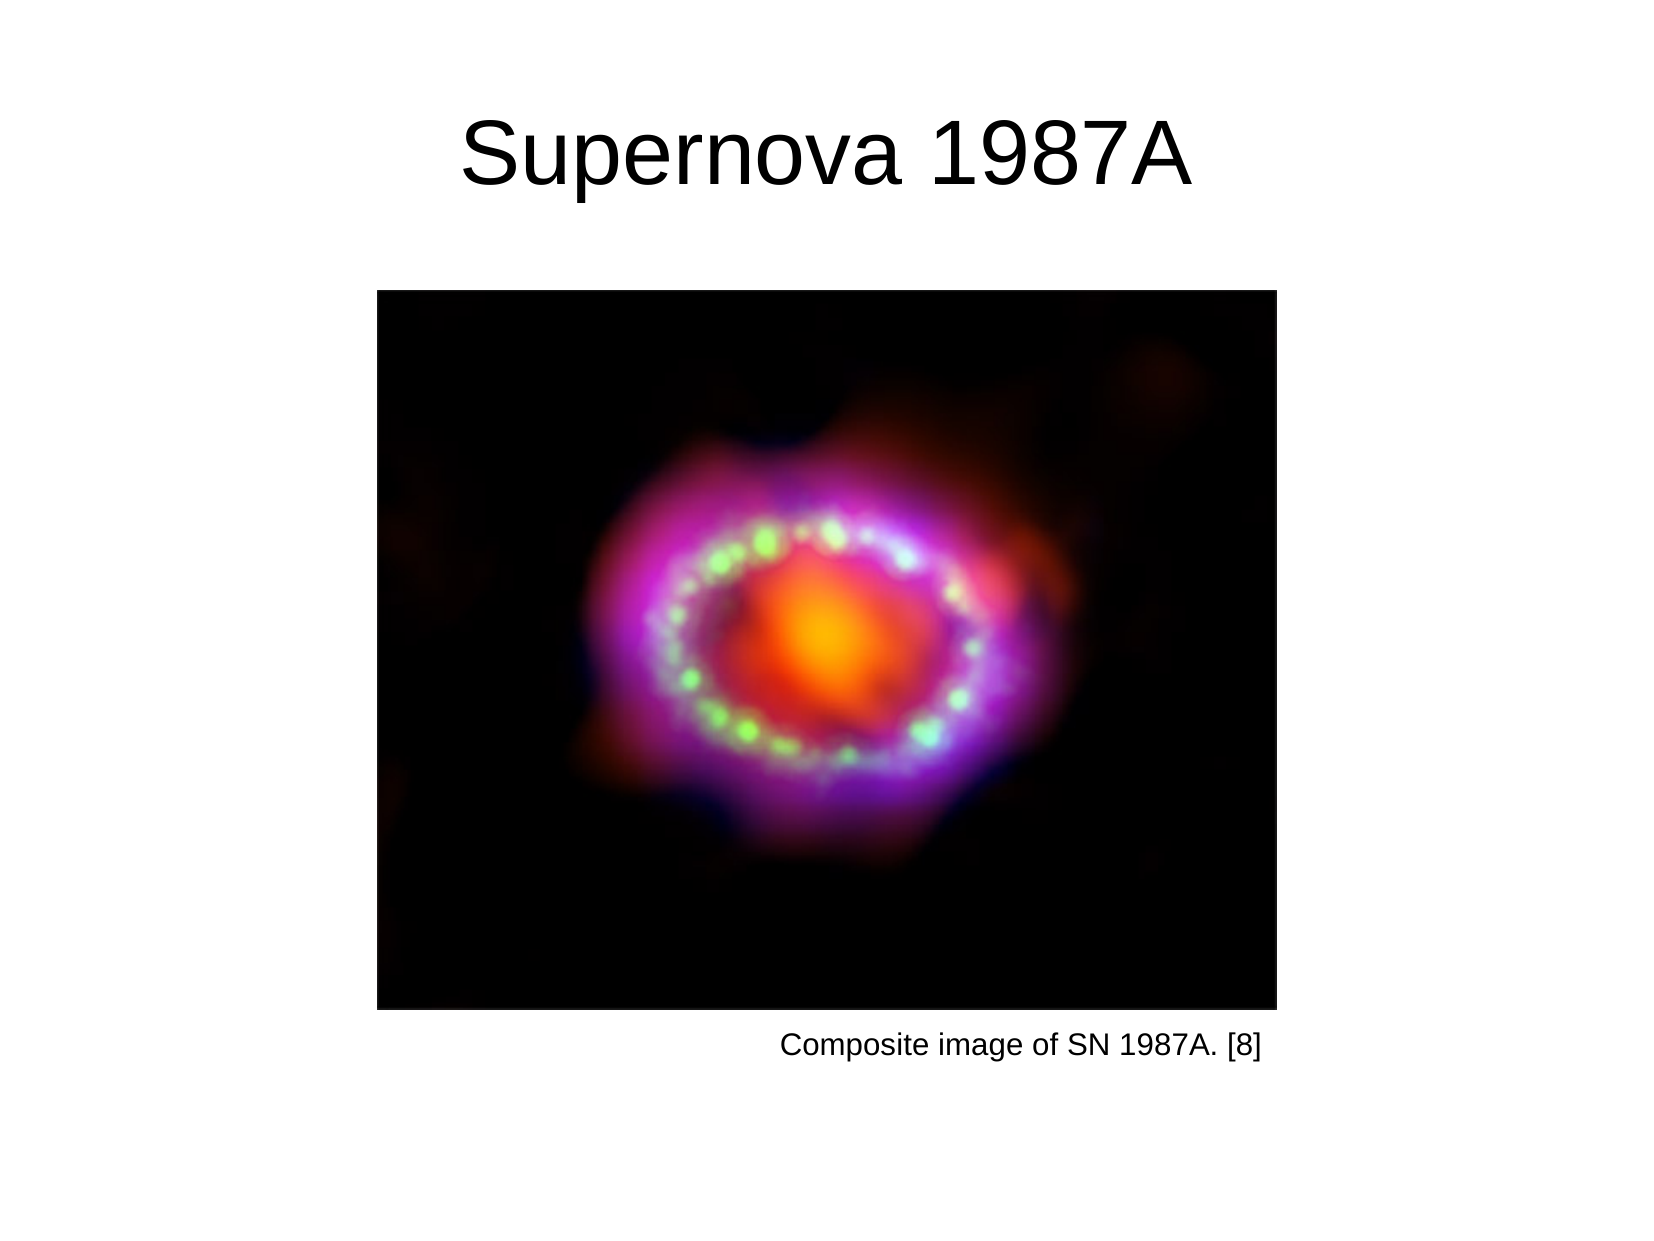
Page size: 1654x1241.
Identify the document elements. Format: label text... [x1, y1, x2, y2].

text_box Composite image of SN 1987A. [8] [765, 1020, 1278, 1071]
picture [377, 290, 1277, 1010]
title Supernova 1987A [82, 49, 1571, 257]
